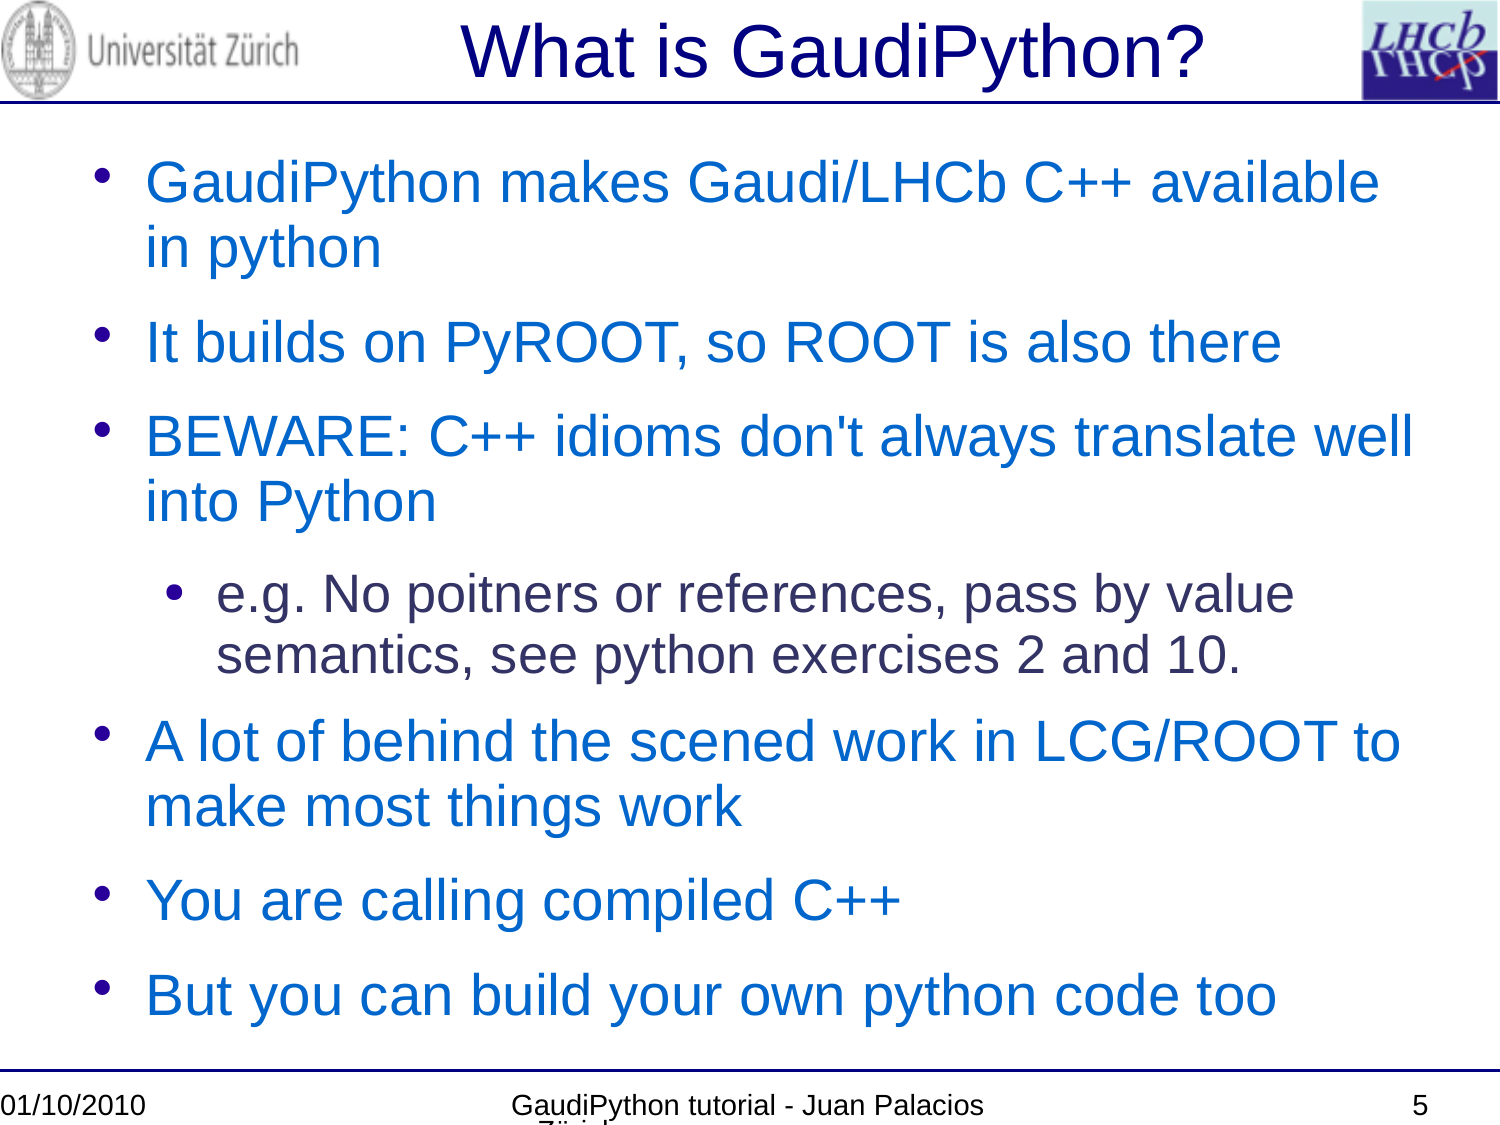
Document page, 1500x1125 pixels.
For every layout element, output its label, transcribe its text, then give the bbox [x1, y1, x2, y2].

picture [1361, 0, 1500, 101]
title What is GaudiPython? [306, 0, 1361, 103]
picture [0, 0, 306, 101]
list GaudiPython makes Gaudi/LHCb C++ available in python It builds on PyROOT, so ROOT is also there BEWARE: C++ idioms don't always translate well into Python e.g. No poitners or references, pass by value semantics, see python exercises 2 and 10. A lot of behind the scened work in LCG/ROOT to make most things work You are calling compiled C++ But you can build your own python code too [75, 149, 1425, 1028]
